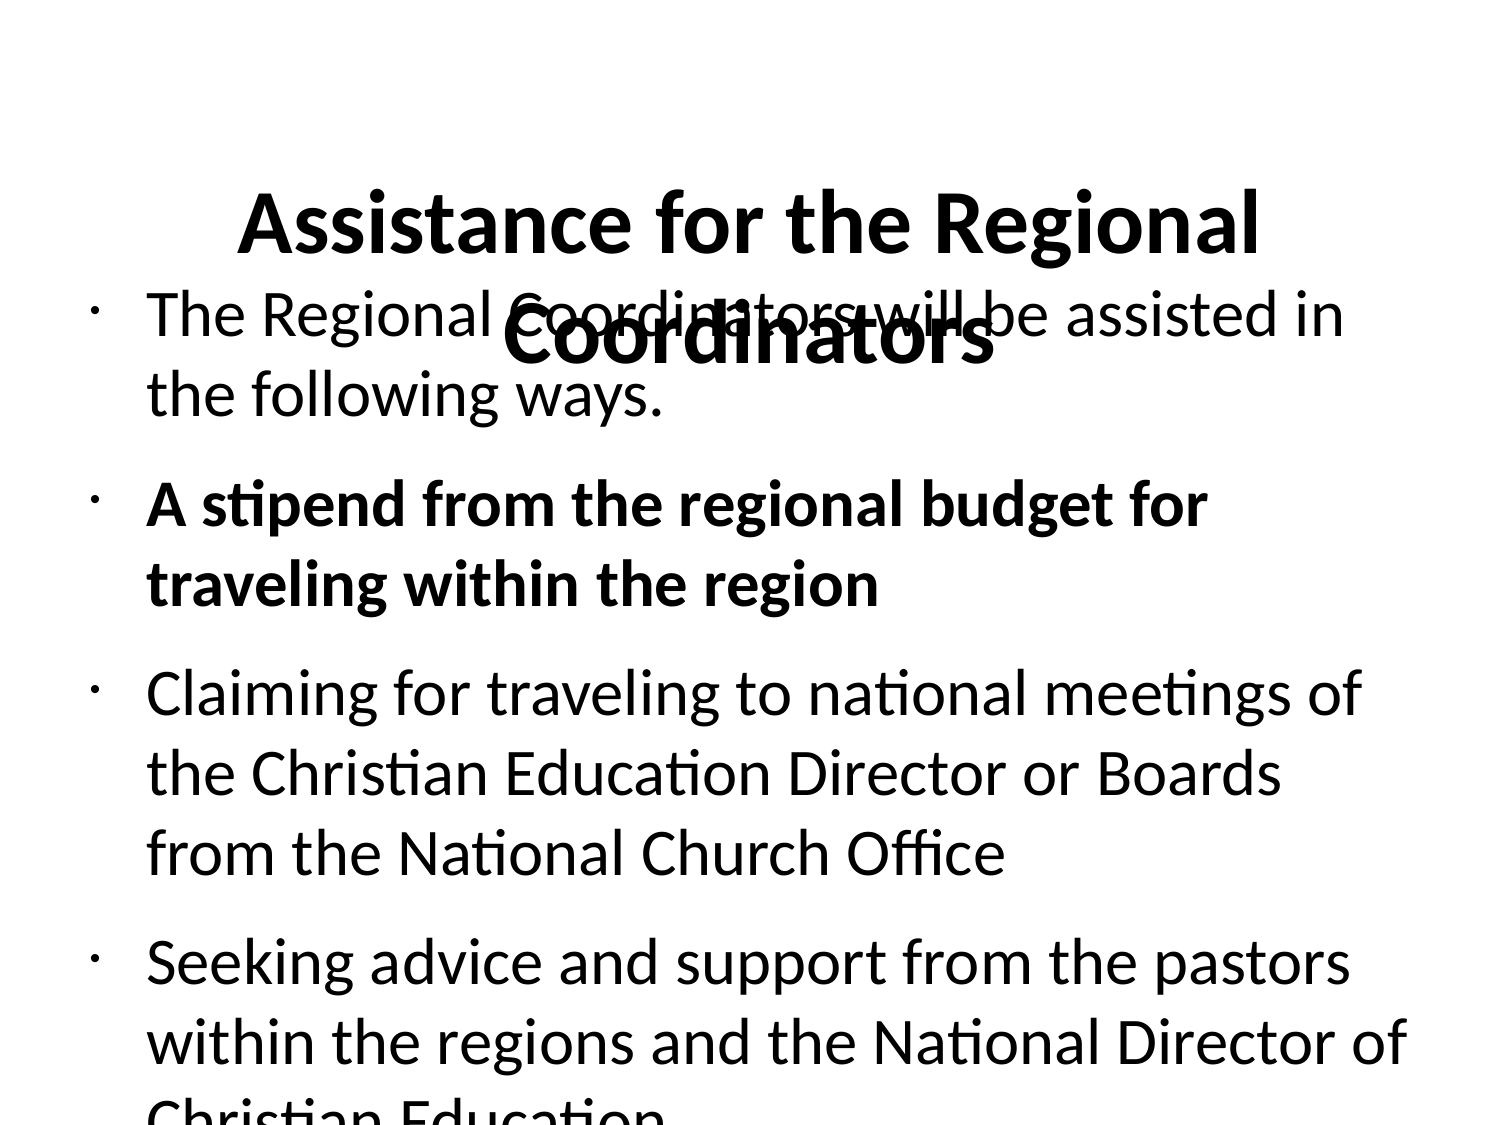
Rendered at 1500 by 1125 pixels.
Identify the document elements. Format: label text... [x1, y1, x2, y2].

title Assistance for the Regional Coordinators [75, 45, 1425, 233]
list The Regional Coordinators will be assisted in the following ways. A stipend from the regional budget for traveling within the region Claiming for traveling to national meetings of the Christian Education Director or Boards from the National Church Office Seeking advice and support from the pastors within the regions and the National Director of Christian Education To participate in the annual training sessions which will be held by the National Director of Christian Education [75, 262, 1425, 1100]
